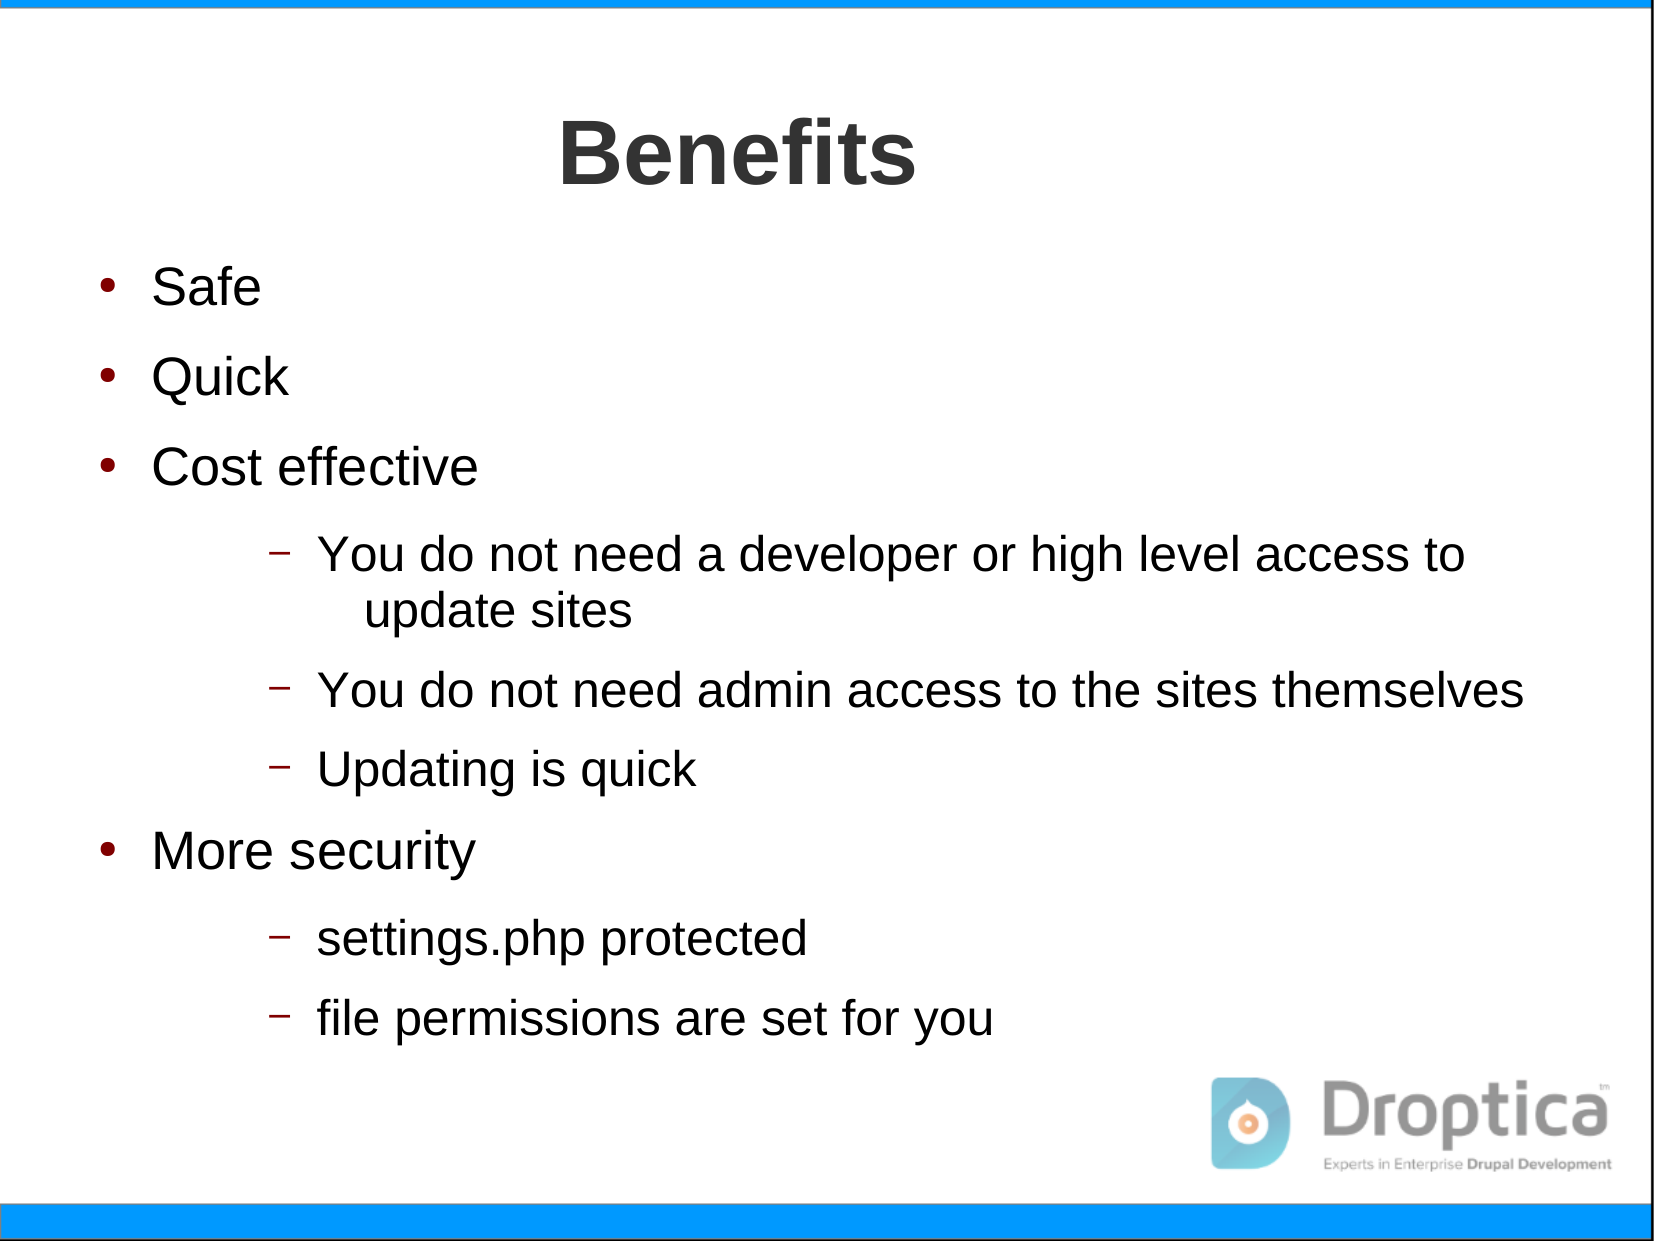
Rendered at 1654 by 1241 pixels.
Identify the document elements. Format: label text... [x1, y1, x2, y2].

picture [0, 0, 1654, 1241]
list Safe Quick Cost effective You do not need a developer or high level access to update sites You do not need admin access to the sites themselves Updating is quick More security settings.php protected file permissions are set for you [80, 256, 1536, 1046]
title Benefits [59, 49, 1418, 257]
